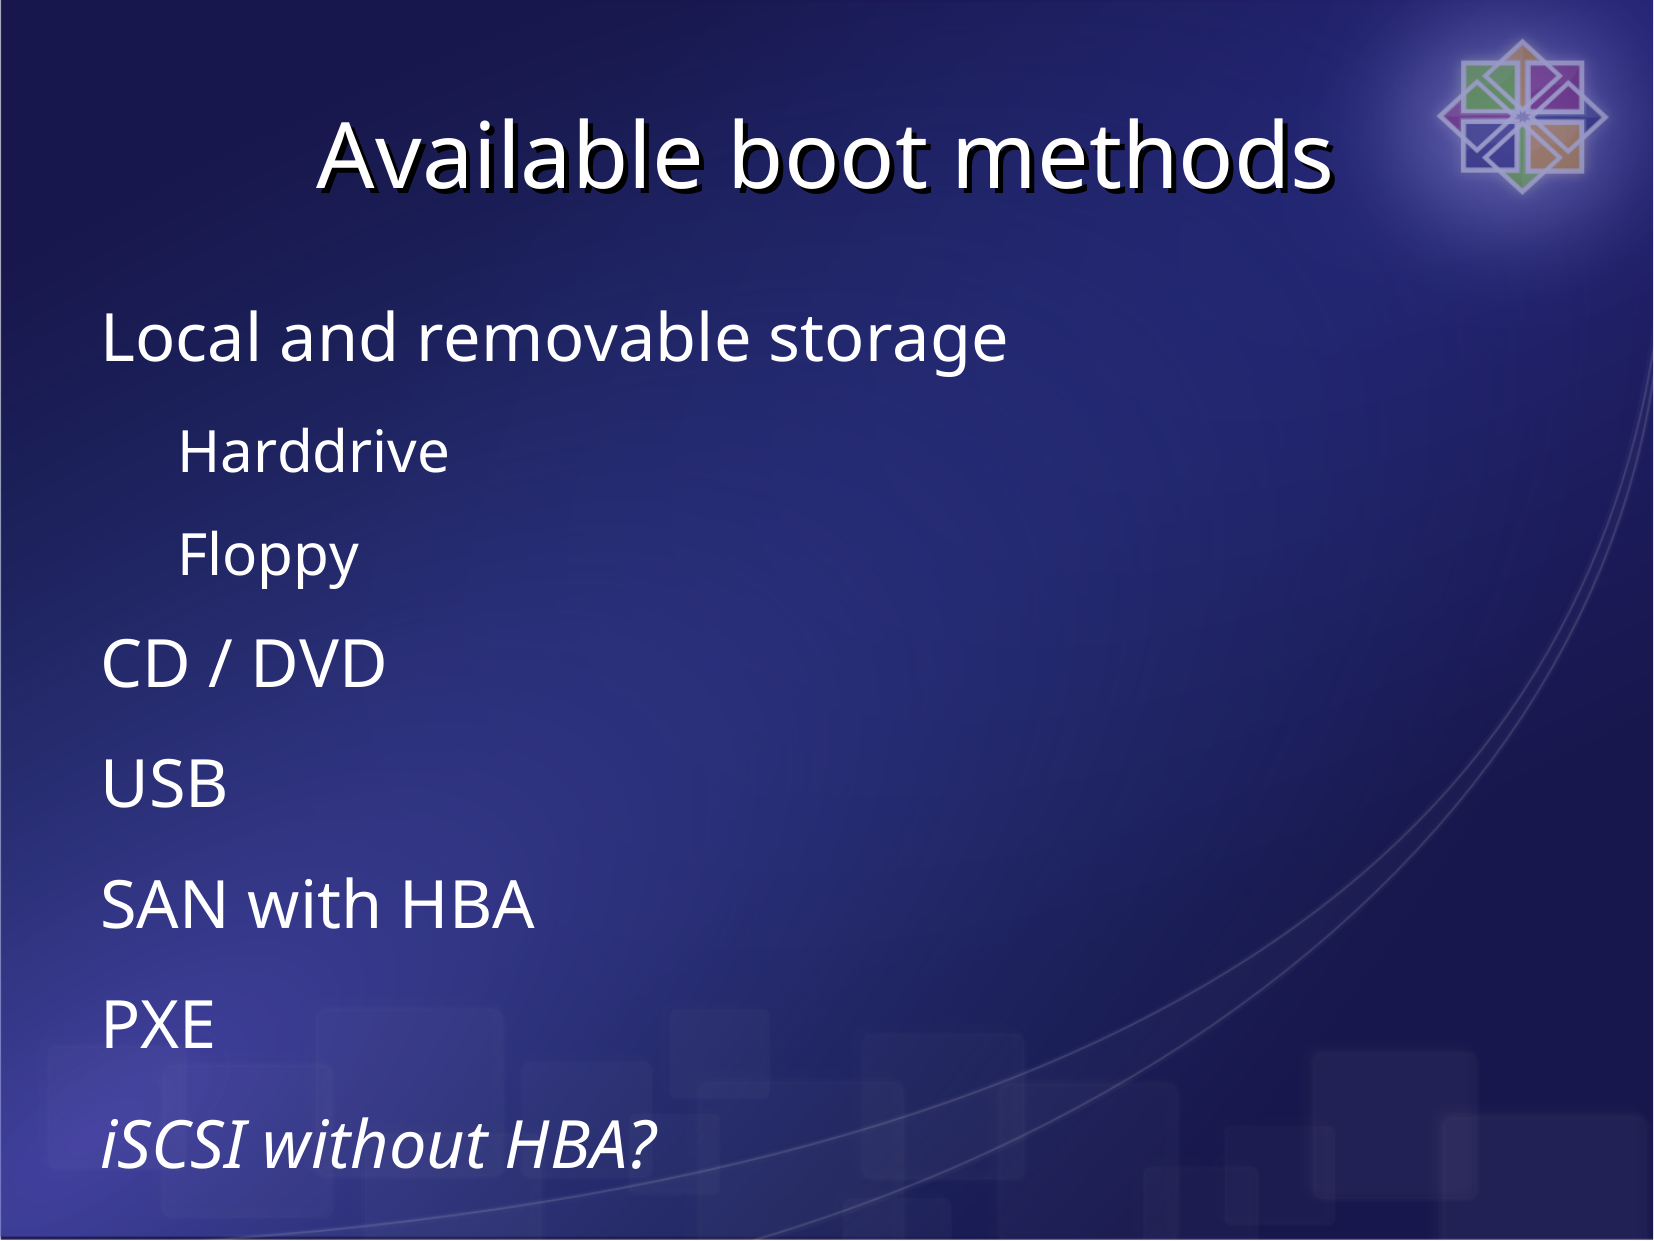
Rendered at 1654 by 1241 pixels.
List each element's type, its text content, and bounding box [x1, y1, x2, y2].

list Local and removable storage Harddrive Floppy CD / DVD USB SAN with HBA PXE iSCSI without HBA? [82, 290, 1571, 1111]
title Available boot methods [82, 49, 1571, 257]
picture [0, 0, 1654, 1241]
